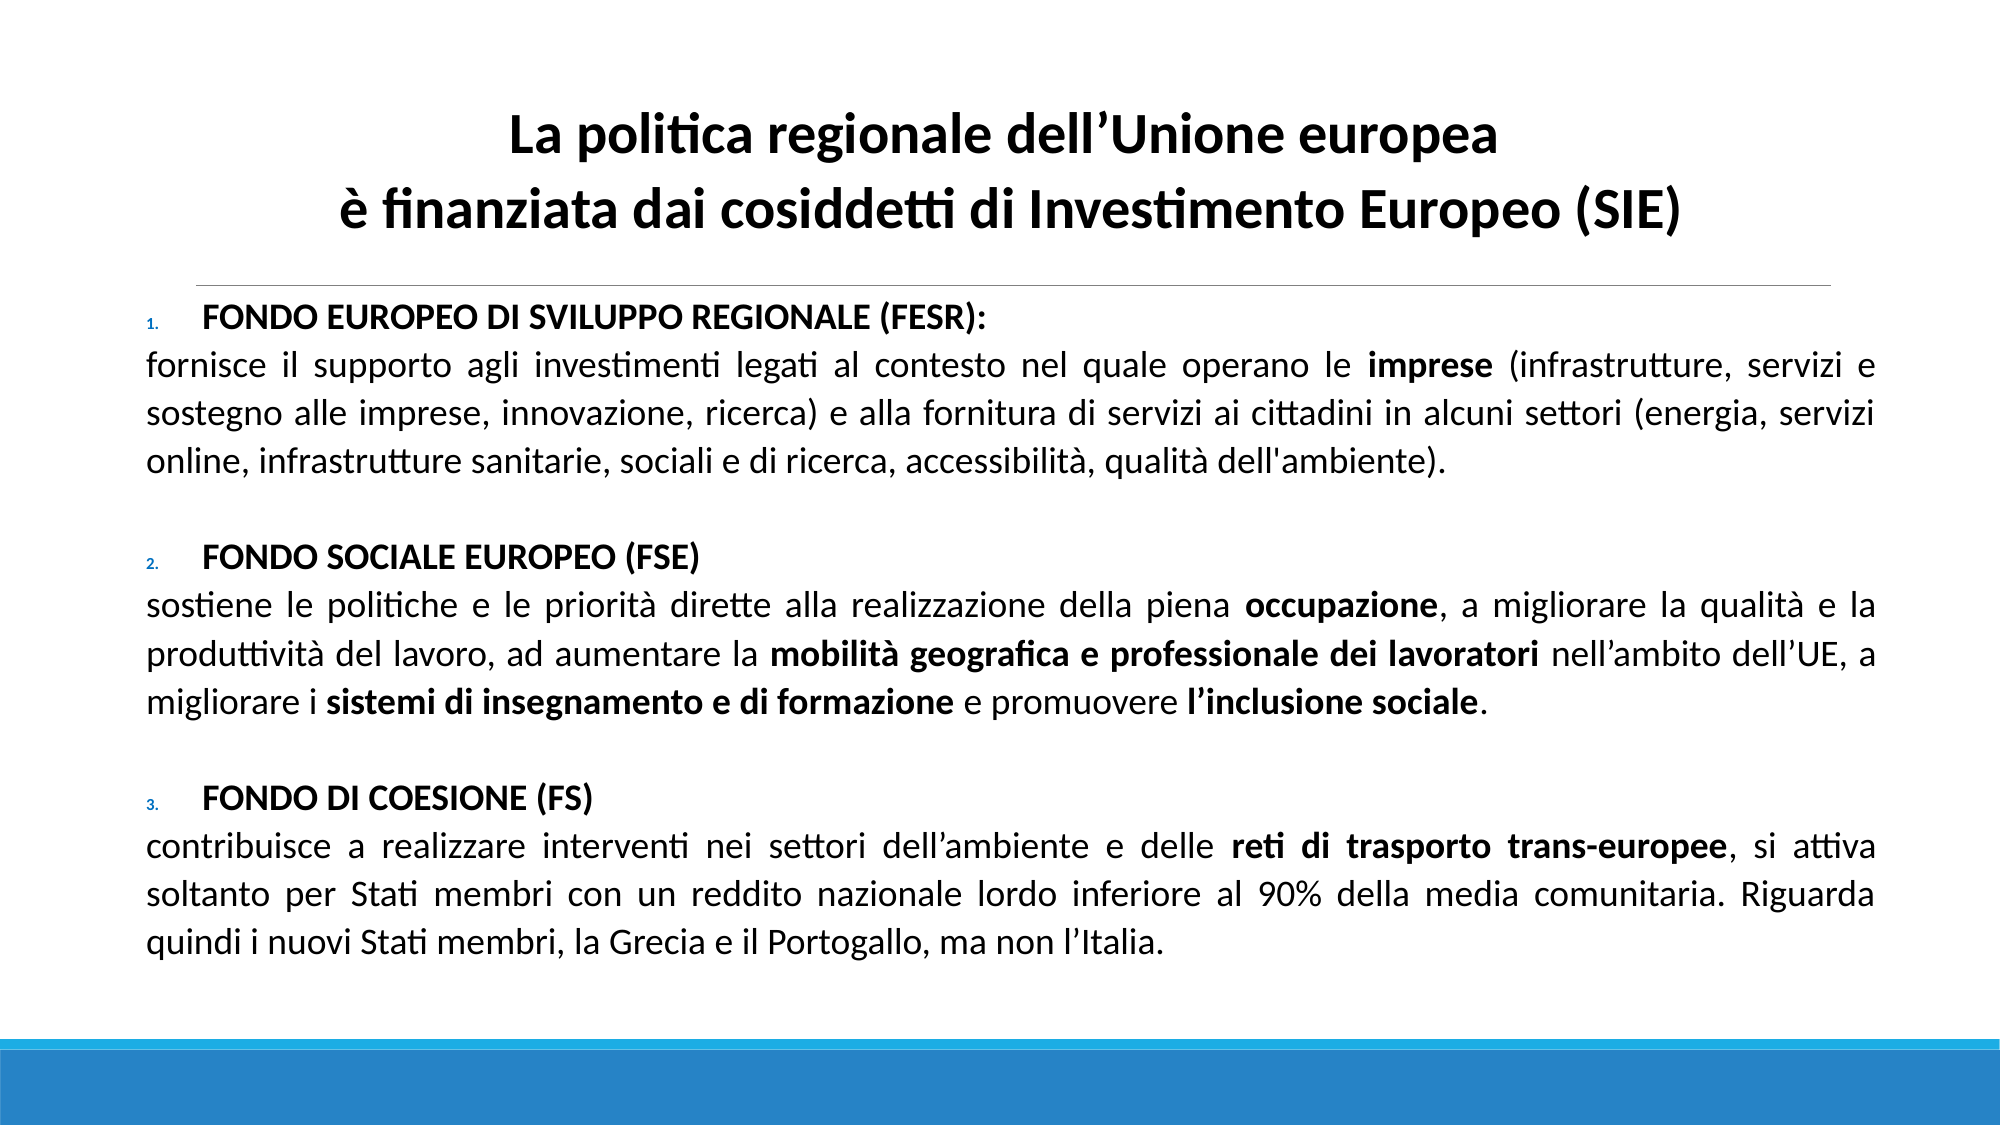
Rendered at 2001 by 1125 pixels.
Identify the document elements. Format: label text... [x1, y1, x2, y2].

text_box La politica regionale dell’Unione europea è finanziata dai cosiddetti di Investimento Europeo (SIE) FONDO EUROPEO DI SVILUPPO REGIONALE (FESR): fornisce il supporto agli investimenti legati al contesto nel quale operano le imprese (infrastrutture, servizi e sostegno alle imprese, innovazione, ricerca) e alla fornitura di servizi ai cittadini in alcuni settori (energia, servizi online, infrastrutture sanitarie, sociali e di ricerca, accessibilità, qualità dell'ambiente). FONDO SOCIALE EUROPEO (FSE) sostiene le politiche e le priorità dirette alla realizzazione della piena occupazione, a migliorare la qualità e la produttività del lavoro, ad aumentare la mobilità geografica e professionale dei lavoratori nell’ambito dell’UE, a migliorare i sistemi di insegnamento e di formazione e promuovere l’inclusione sociale. FONDO DI COESIONE (FS) contribuisce a realizzare interventi nei settori dell’ambiente e delle reti di trasporto trans-europee, si attiva soltanto per Stati membri con un reddito nazionale lordo inferiore al 90% della media comunitaria. Riguarda quindi i nuovi Stati membri, la Grecia e il Portogallo, ma non l’Italia. [131, 83, 1892, 970]
